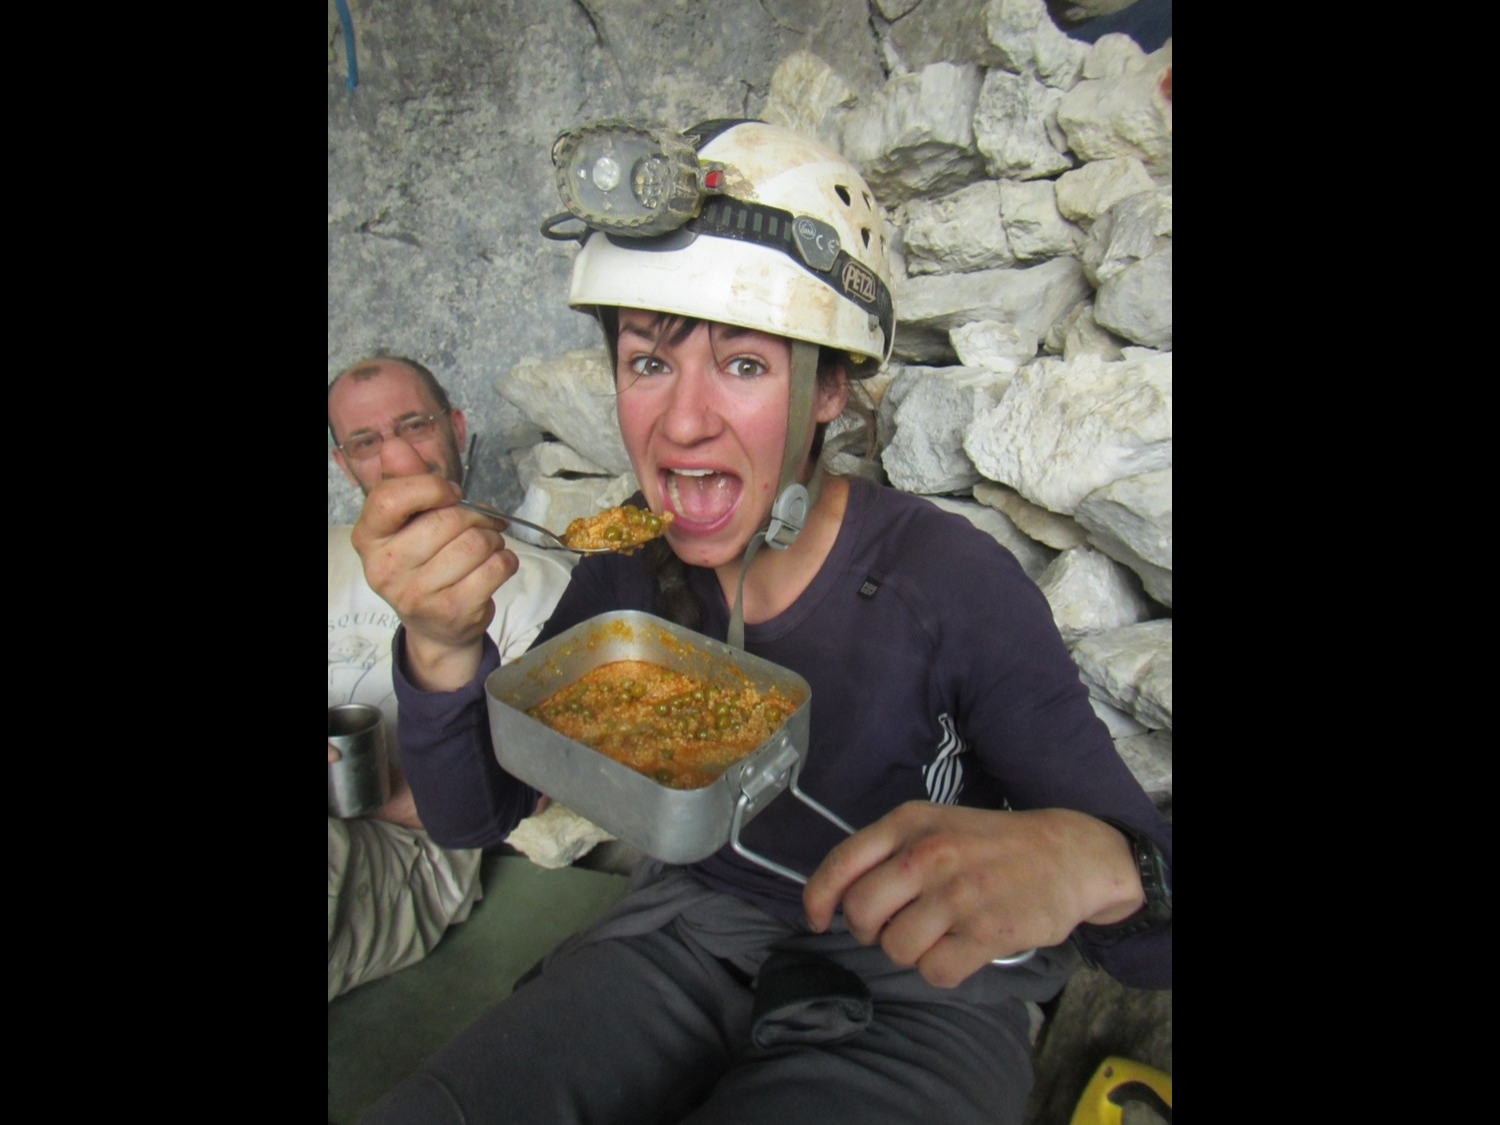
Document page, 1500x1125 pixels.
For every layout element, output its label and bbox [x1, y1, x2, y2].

picture [328, 0, 1172, 1125]
